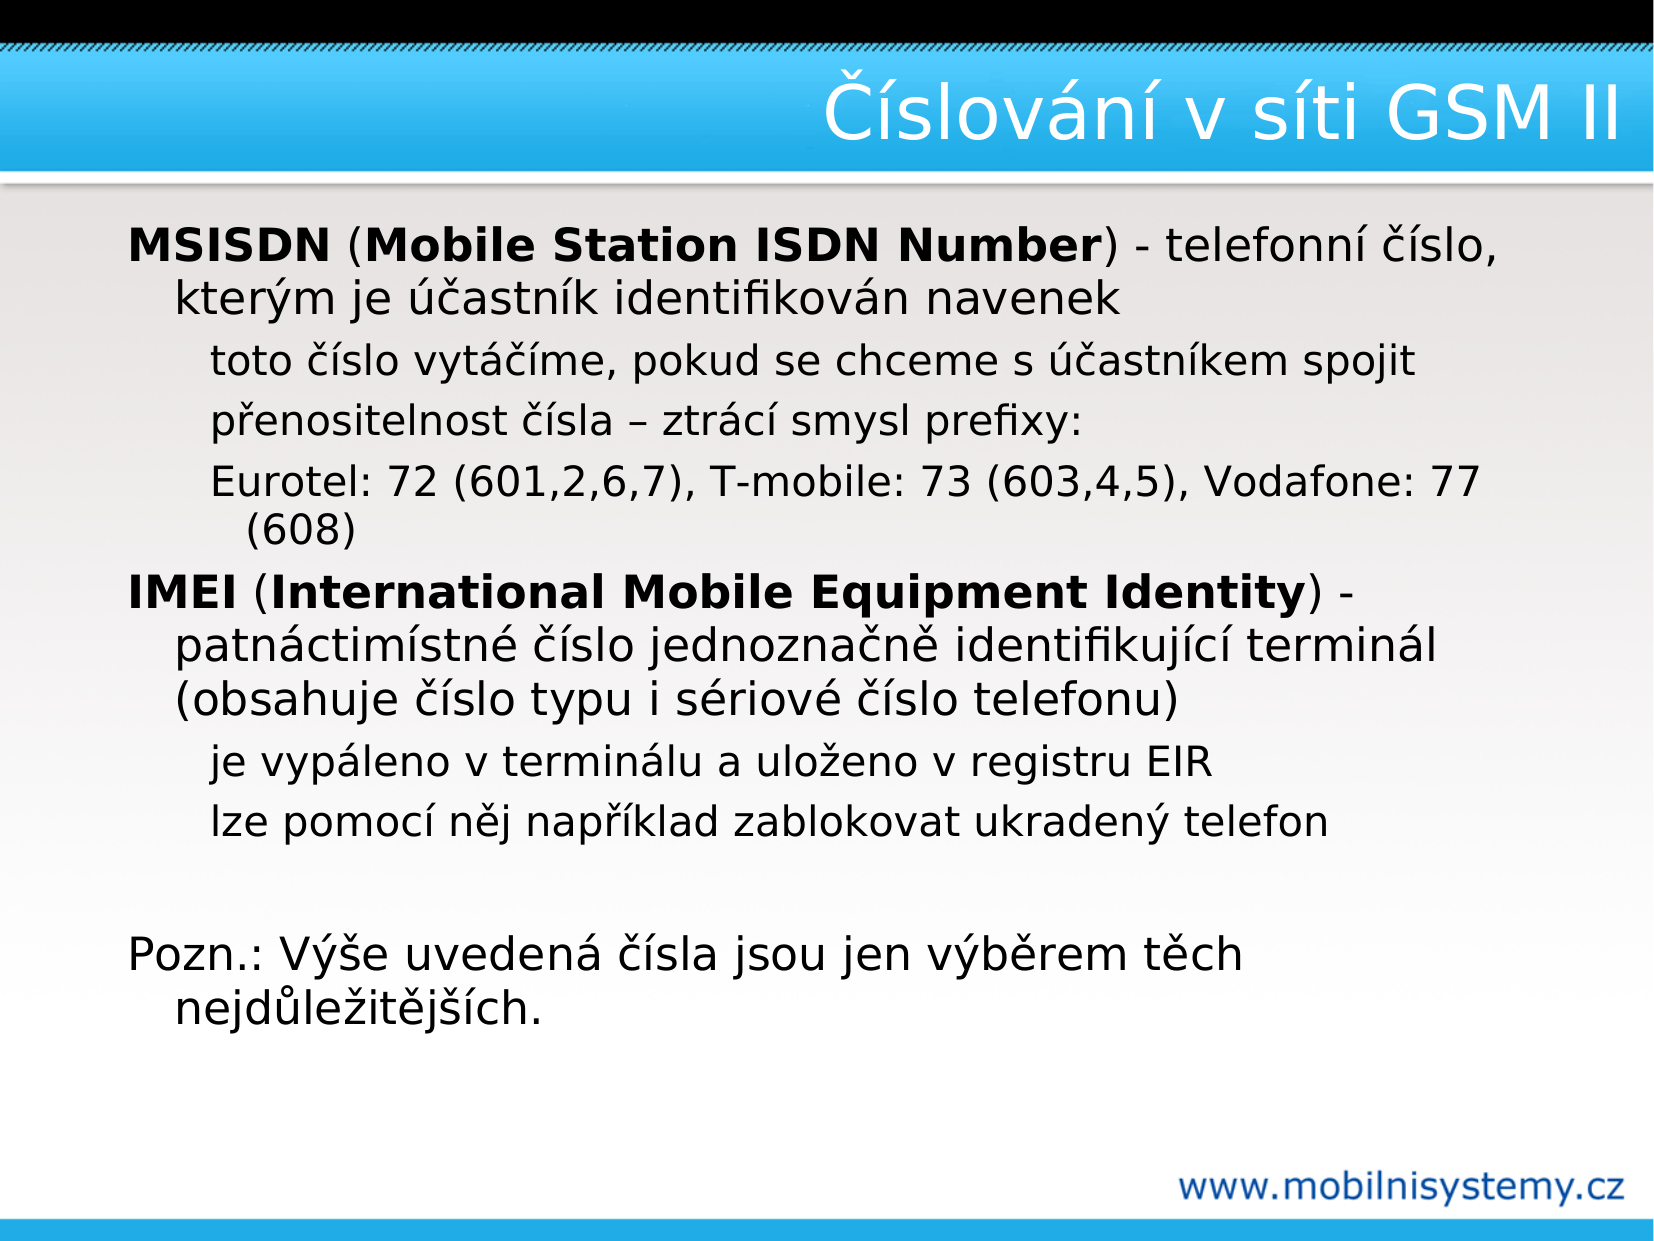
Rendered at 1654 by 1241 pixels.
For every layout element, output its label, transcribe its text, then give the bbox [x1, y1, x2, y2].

picture [0, 0, 1654, 1241]
list MSISDN (Mobile Station ISDN Number) - telefonní číslo, kterým je účastník identifikován navenek toto číslo vytáčíme, pokud se chceme s účastníkem spojit přenositelnost čísla – ztrácí smysl prefixy: Eurotel: 72 (601,2,6,7), T-mobile: 73 (603,4,5), Vodafone: 77 (608) IMEI (International Mobile Equipment Identity) - patnáctimístné číslo jednoznačně identifikující terminál (obsahuje číslo typu i sériové číslo telefonu) je vypáleno v terminálu a uloženo v registru EIR lze pomocí něj například zablokovat ukradený telefon Pozn.: Výše uvedená čísla jsou jen výběrem těch nejdůležitějších. [32, 218, 1595, 1093]
title Číslování v síti GSM II [29, 49, 1624, 178]
